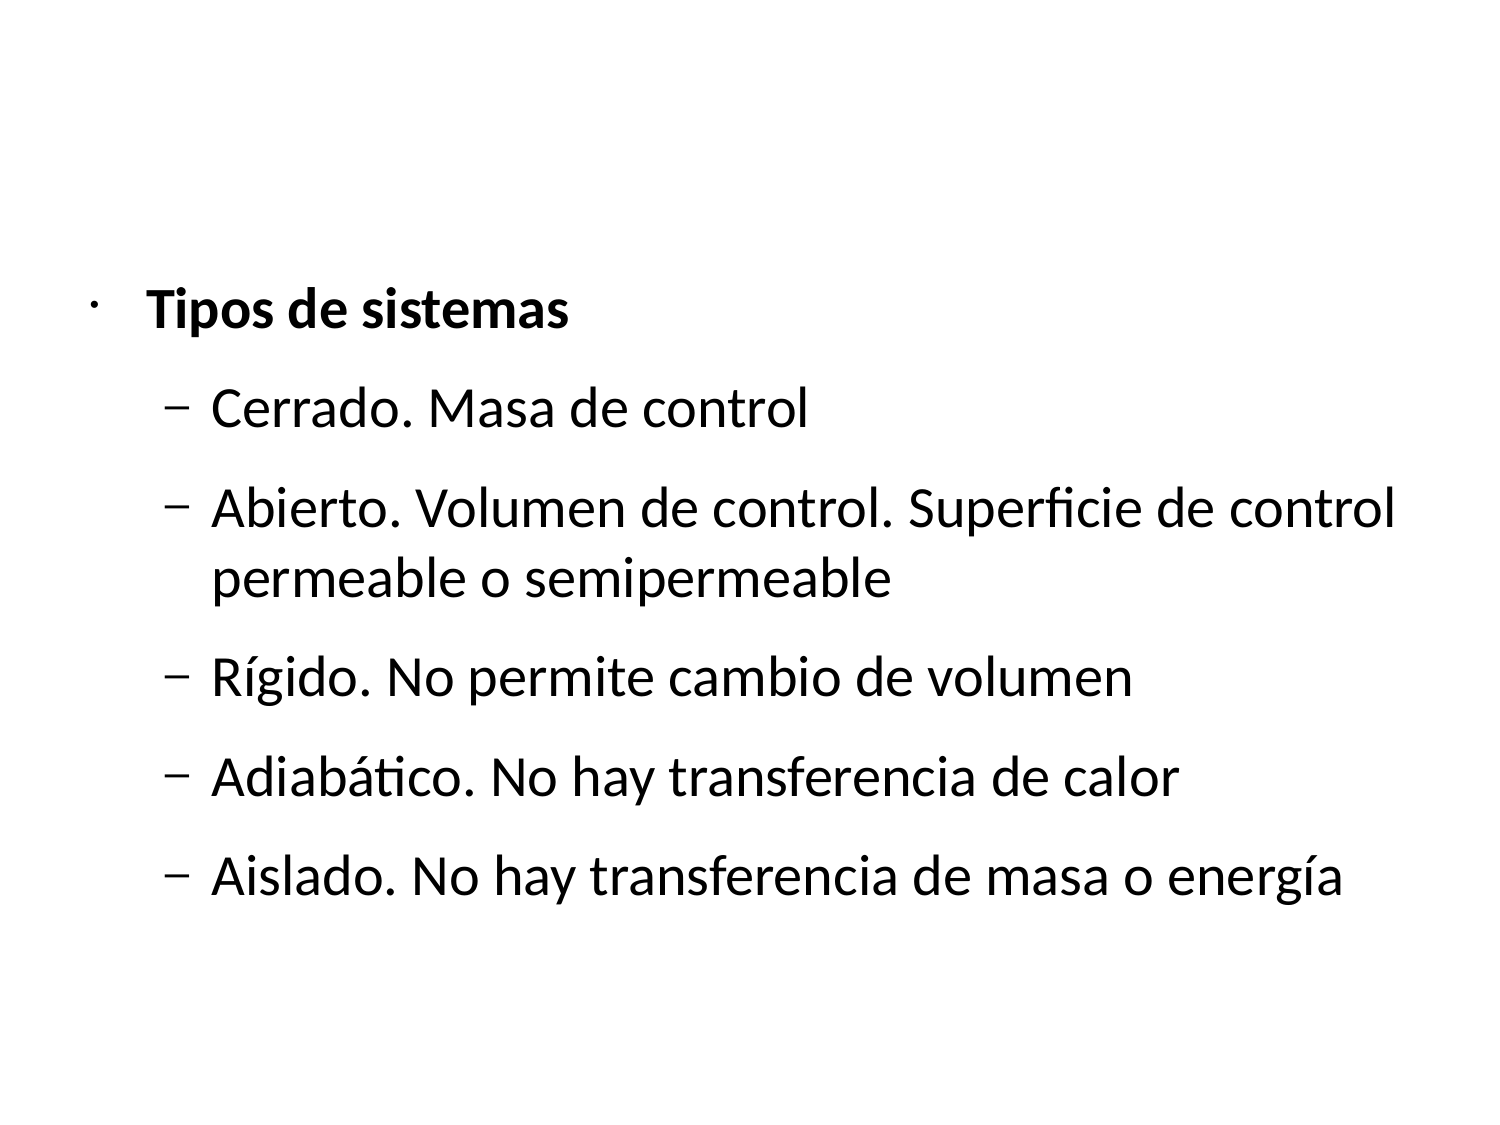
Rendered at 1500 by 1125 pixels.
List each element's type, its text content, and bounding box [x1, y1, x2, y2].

list Tipos de sistemas Cerrado. Masa de control Abierto. Volumen de control. Superficie de control permeable o semipermeable Rígido. No permite cambio de volumen Adiabático. No hay transferencia de calor Aislado. No hay transferencia de masa o energía [75, 262, 1425, 1005]
